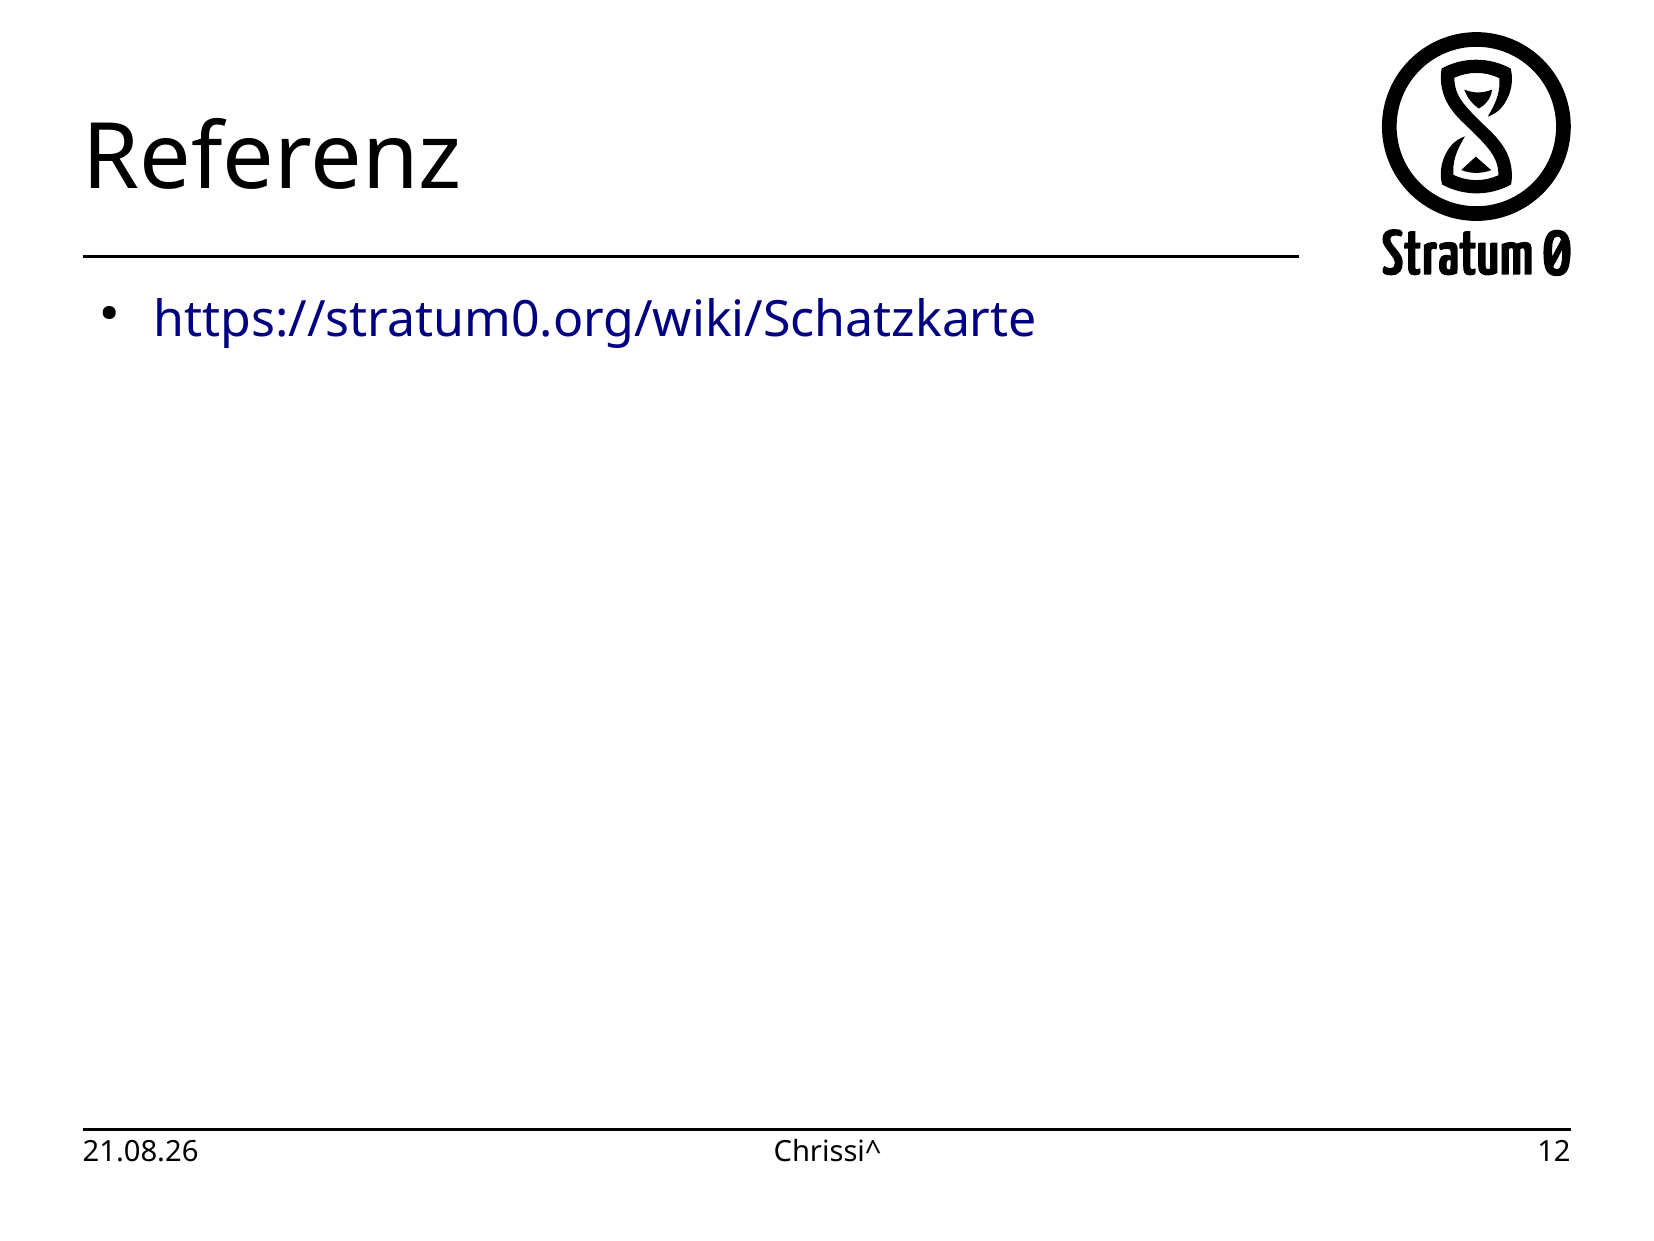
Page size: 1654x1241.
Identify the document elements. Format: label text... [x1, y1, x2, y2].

list https://stratum0.org/wiki/Schatzkarte [82, 290, 1538, 1010]
title Referenz [82, 49, 1300, 257]
